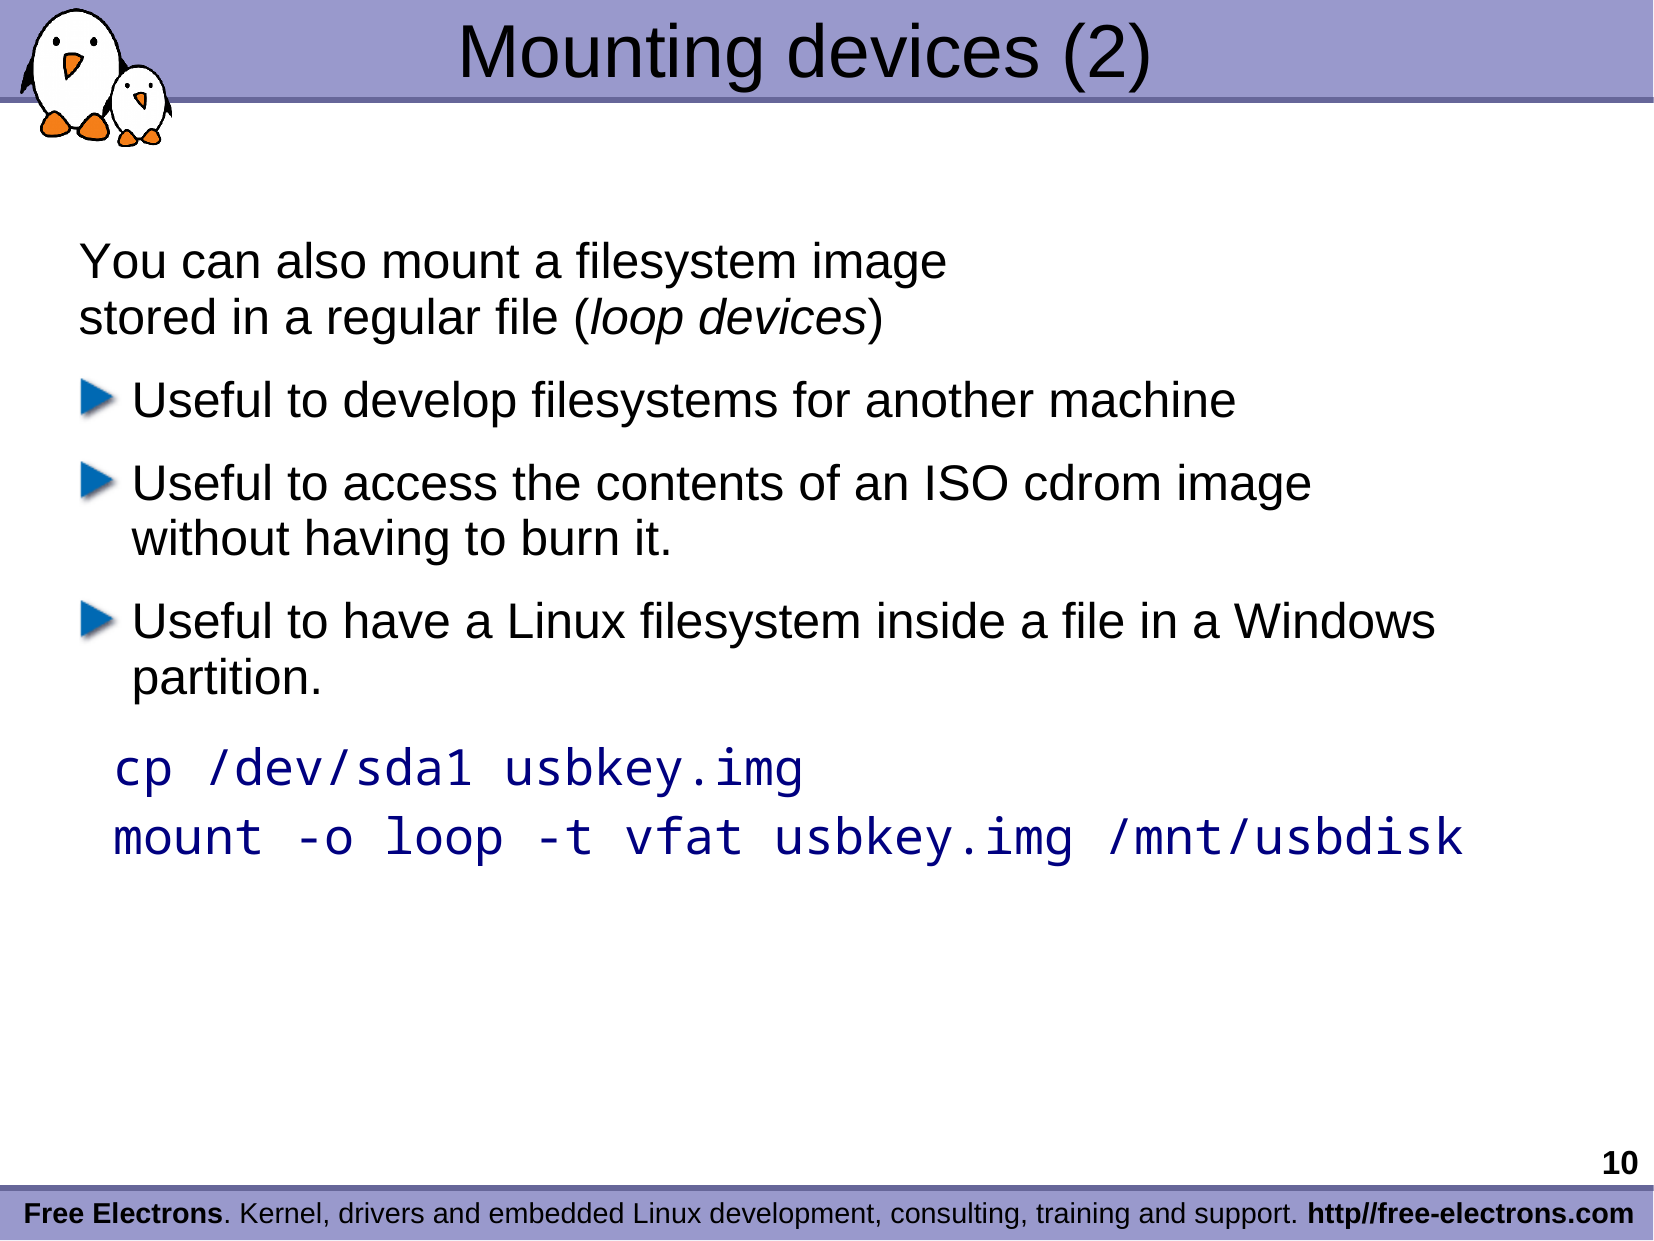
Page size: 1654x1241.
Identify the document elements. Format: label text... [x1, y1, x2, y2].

picture [20, 8, 172, 147]
title Mounting devices (2) [60, 0, 1551, 103]
list You can also mount a filesystem image stored in a regular file (loop devices) Useful to develop filesystems for another machine Useful to access the contents of an ISO cdrom image without having to burn it. Useful to have a Linux filesystem inside a file in a Windows partition. cp /dev/sda1 usbkey.img mount -o loop -t vfat usbkey.img /mnt/usbdisk [60, 233, 1570, 1044]
